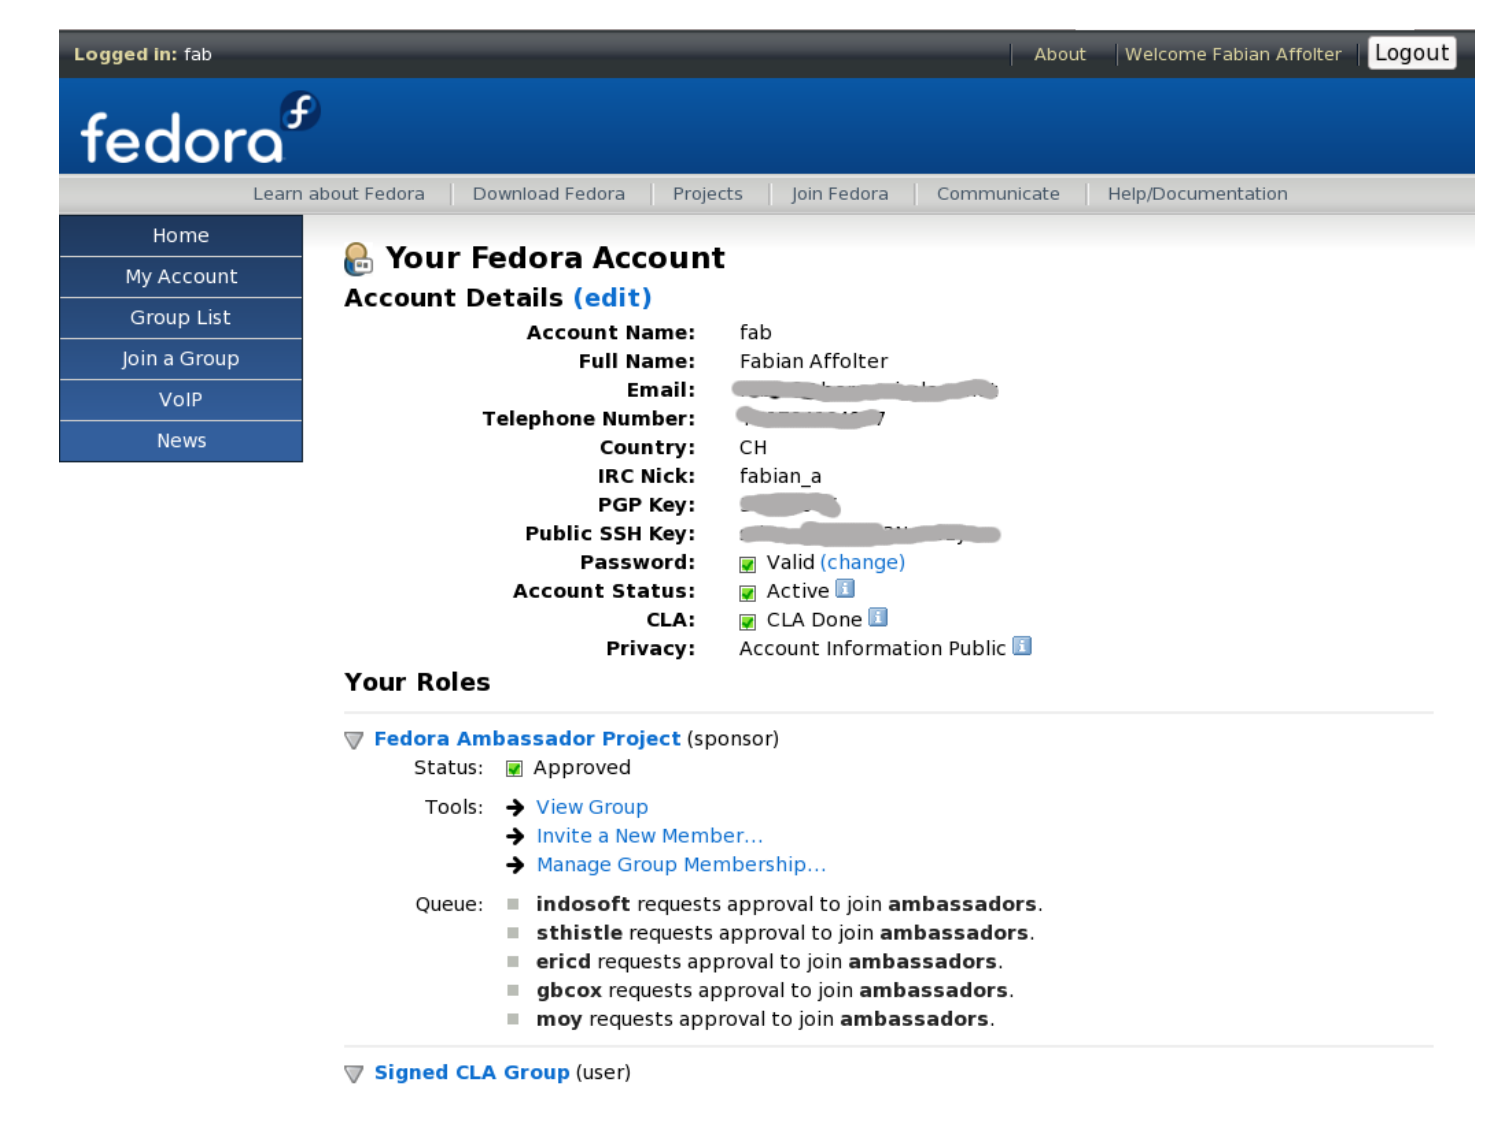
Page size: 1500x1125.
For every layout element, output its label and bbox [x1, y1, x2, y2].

picture [59, 29, 1475, 1093]
